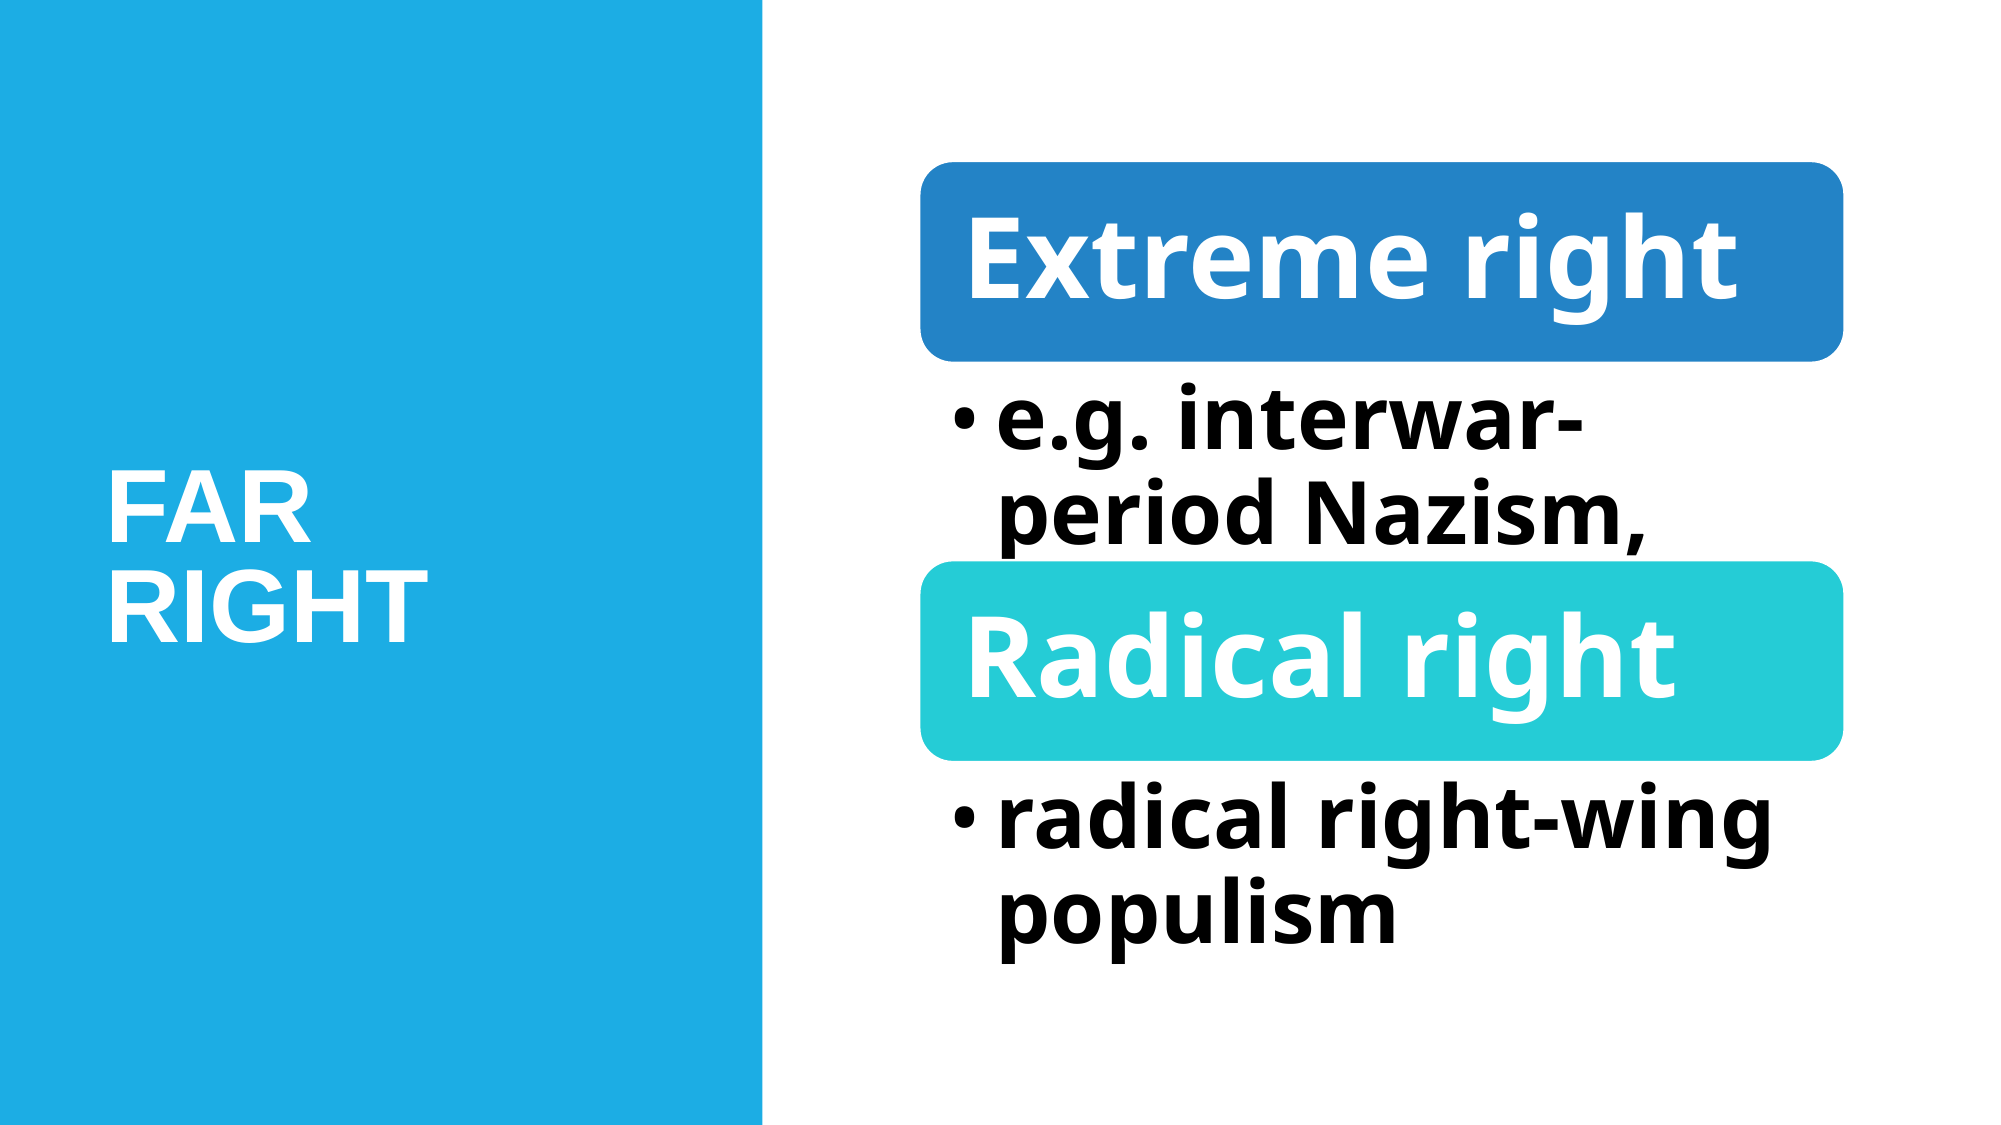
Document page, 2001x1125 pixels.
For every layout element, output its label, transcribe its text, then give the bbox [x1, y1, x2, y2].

title FAR RIGHT [105, 105, 666, 1020]
text_box [930, 354, 1834, 362]
text_box [0, 0, 763, 1125]
text_box Radical right [929, 569, 1835, 753]
text_box [919, 569, 1845, 762]
text_box Extreme right [929, 170, 1835, 354]
text_box radical right-wing populism [919, 762, 1845, 960]
text_box [930, 560, 1834, 569]
text_box [919, 160, 1845, 354]
text_box e.g. interwar-period Nazism, Fascism [919, 362, 1845, 561]
